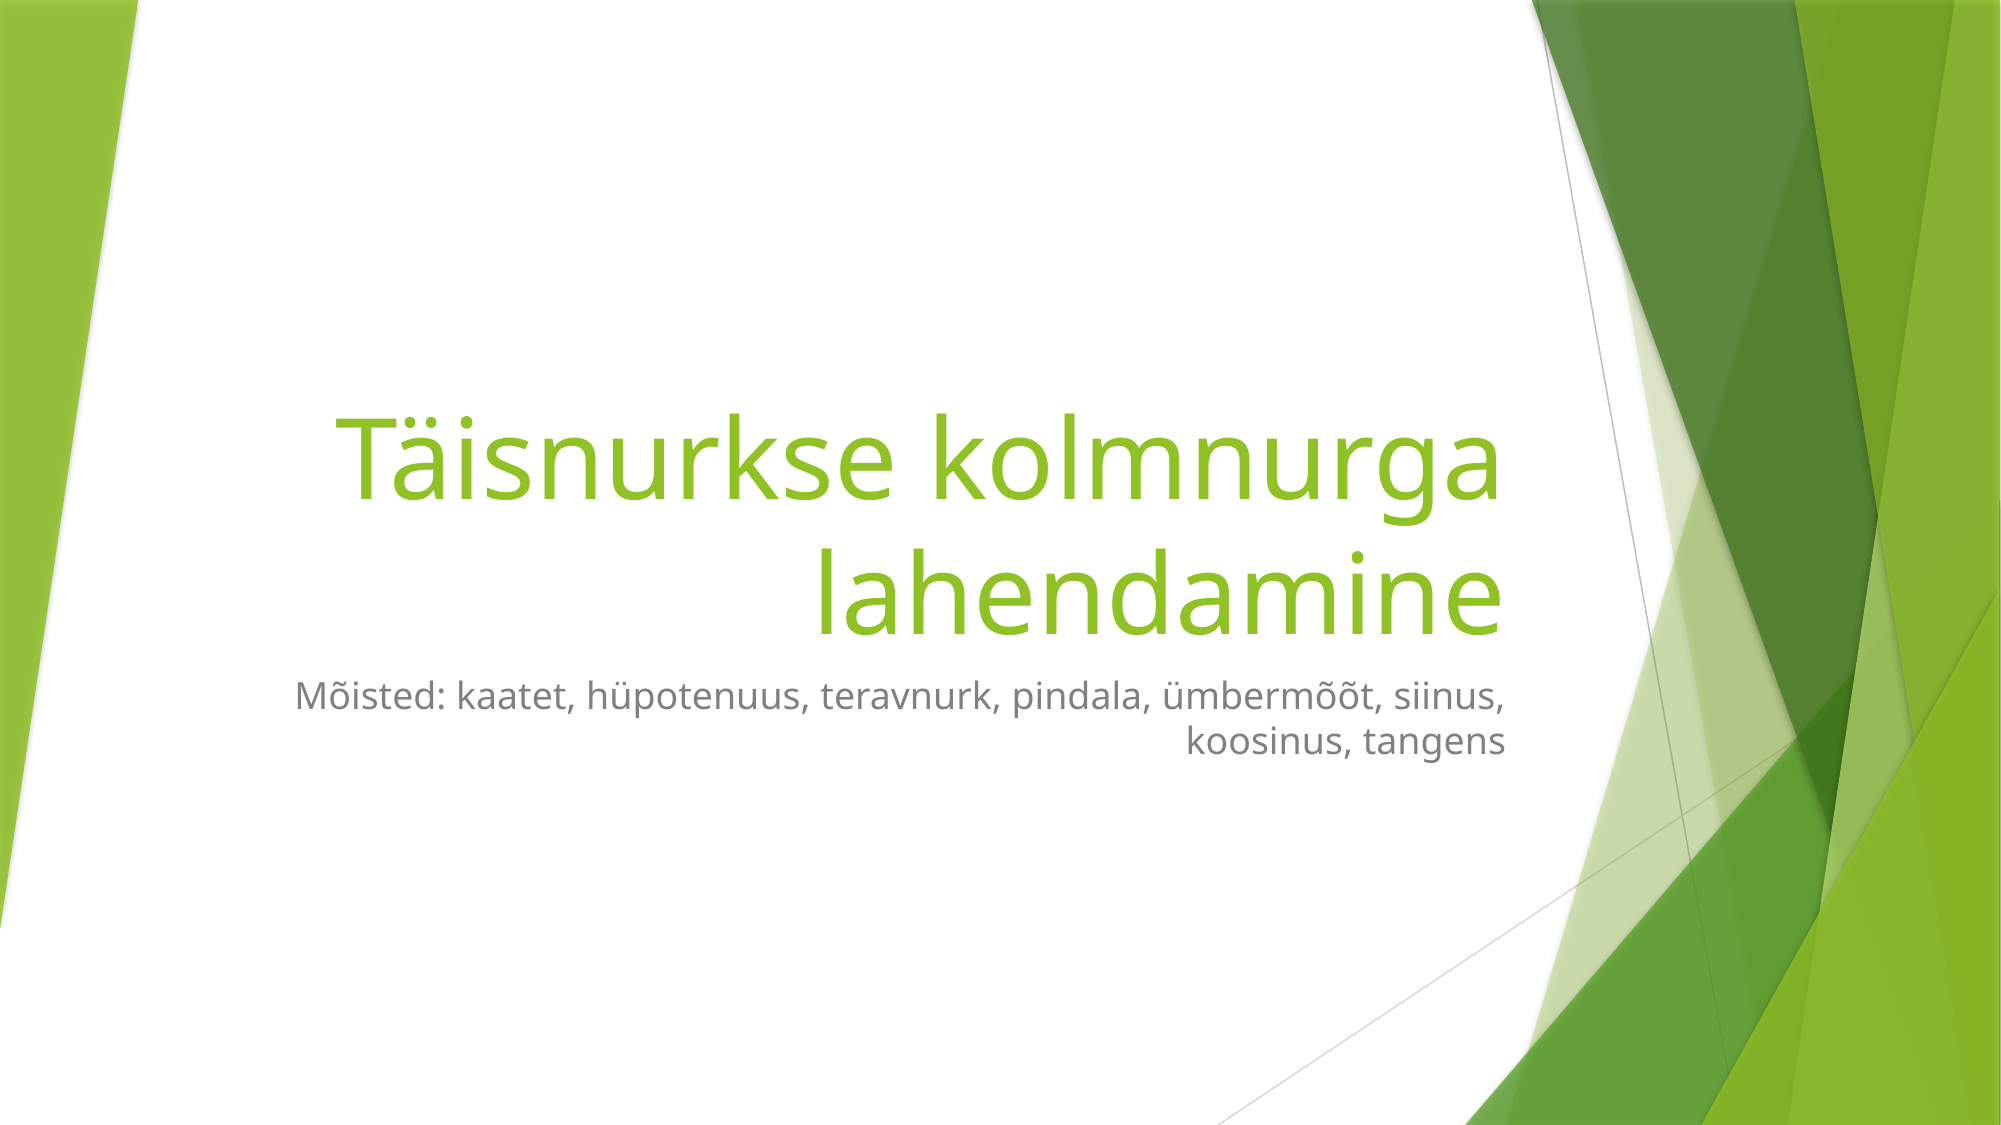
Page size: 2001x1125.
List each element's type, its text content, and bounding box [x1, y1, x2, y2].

subtitle Mõisted: kaatet, hüpotenuus, teravnurk, pindala, ümbermõõt, siinus, koosinus, tangens [247, 664, 1522, 845]
title Täisnurkse kolmnurga lahendamine [247, 394, 1522, 664]
